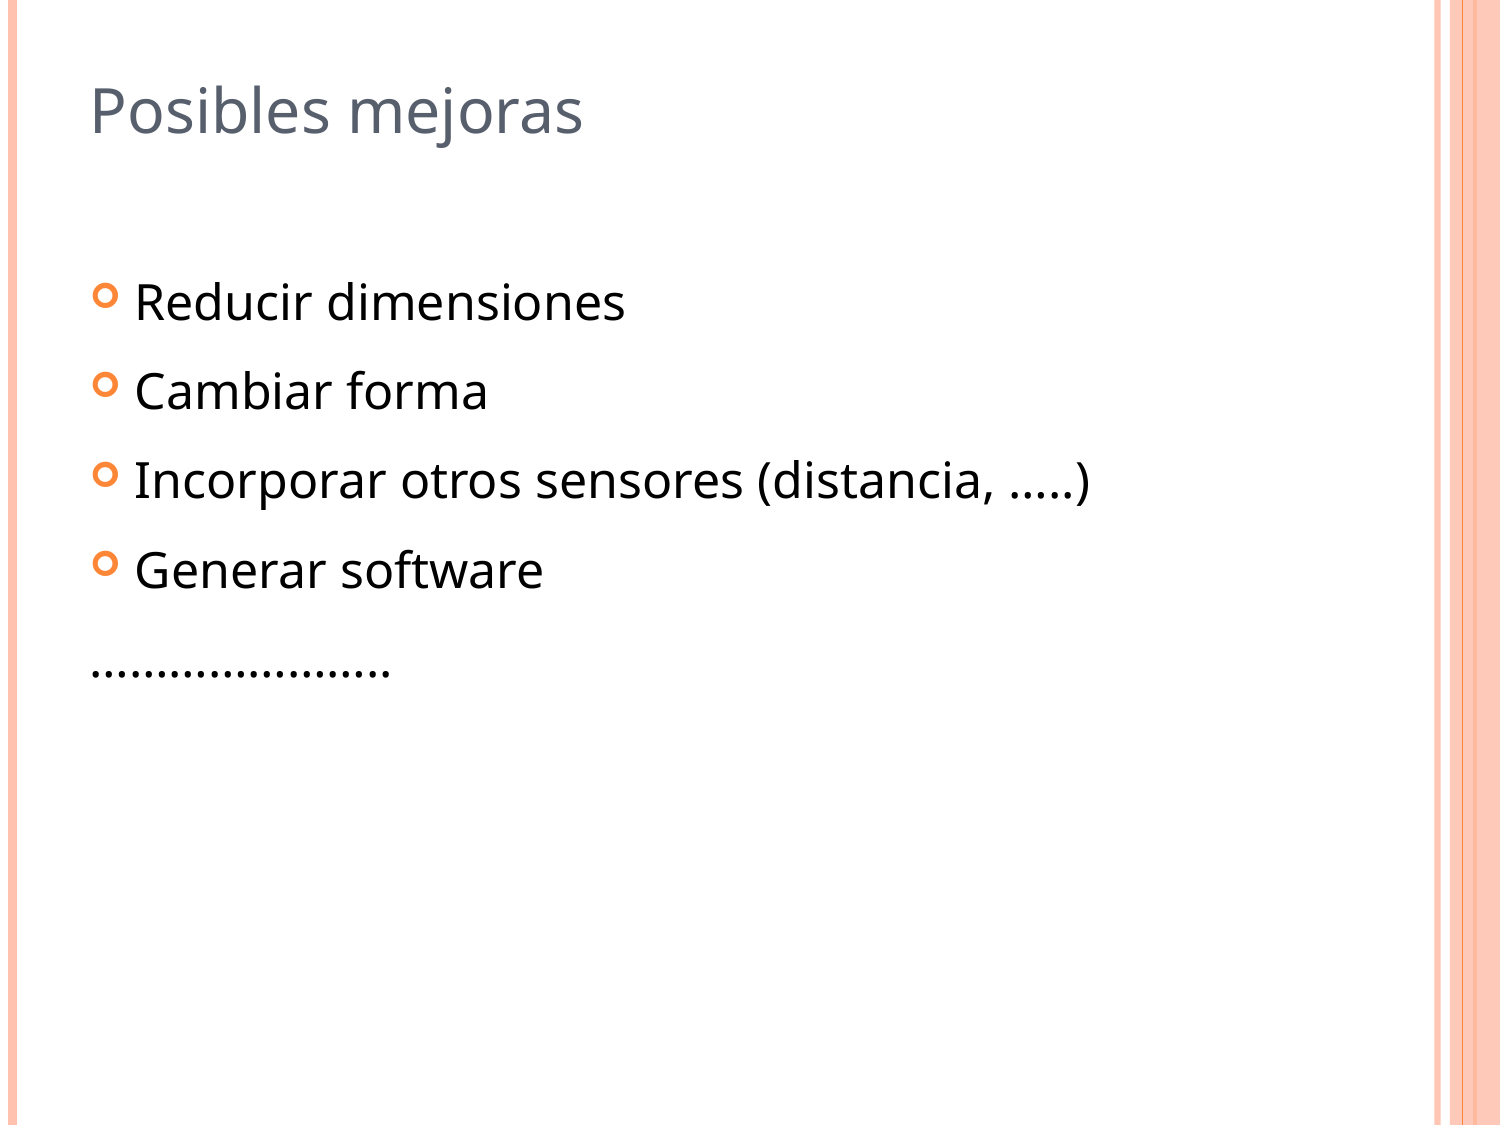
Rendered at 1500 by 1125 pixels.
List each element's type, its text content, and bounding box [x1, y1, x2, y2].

list Reducir dimensiones Cambiar forma Incorporar otros sensores (distancia, …..) Generar software ………………….. [75, 262, 1300, 776]
title Posibles mejoras [75, 45, 1300, 154]
